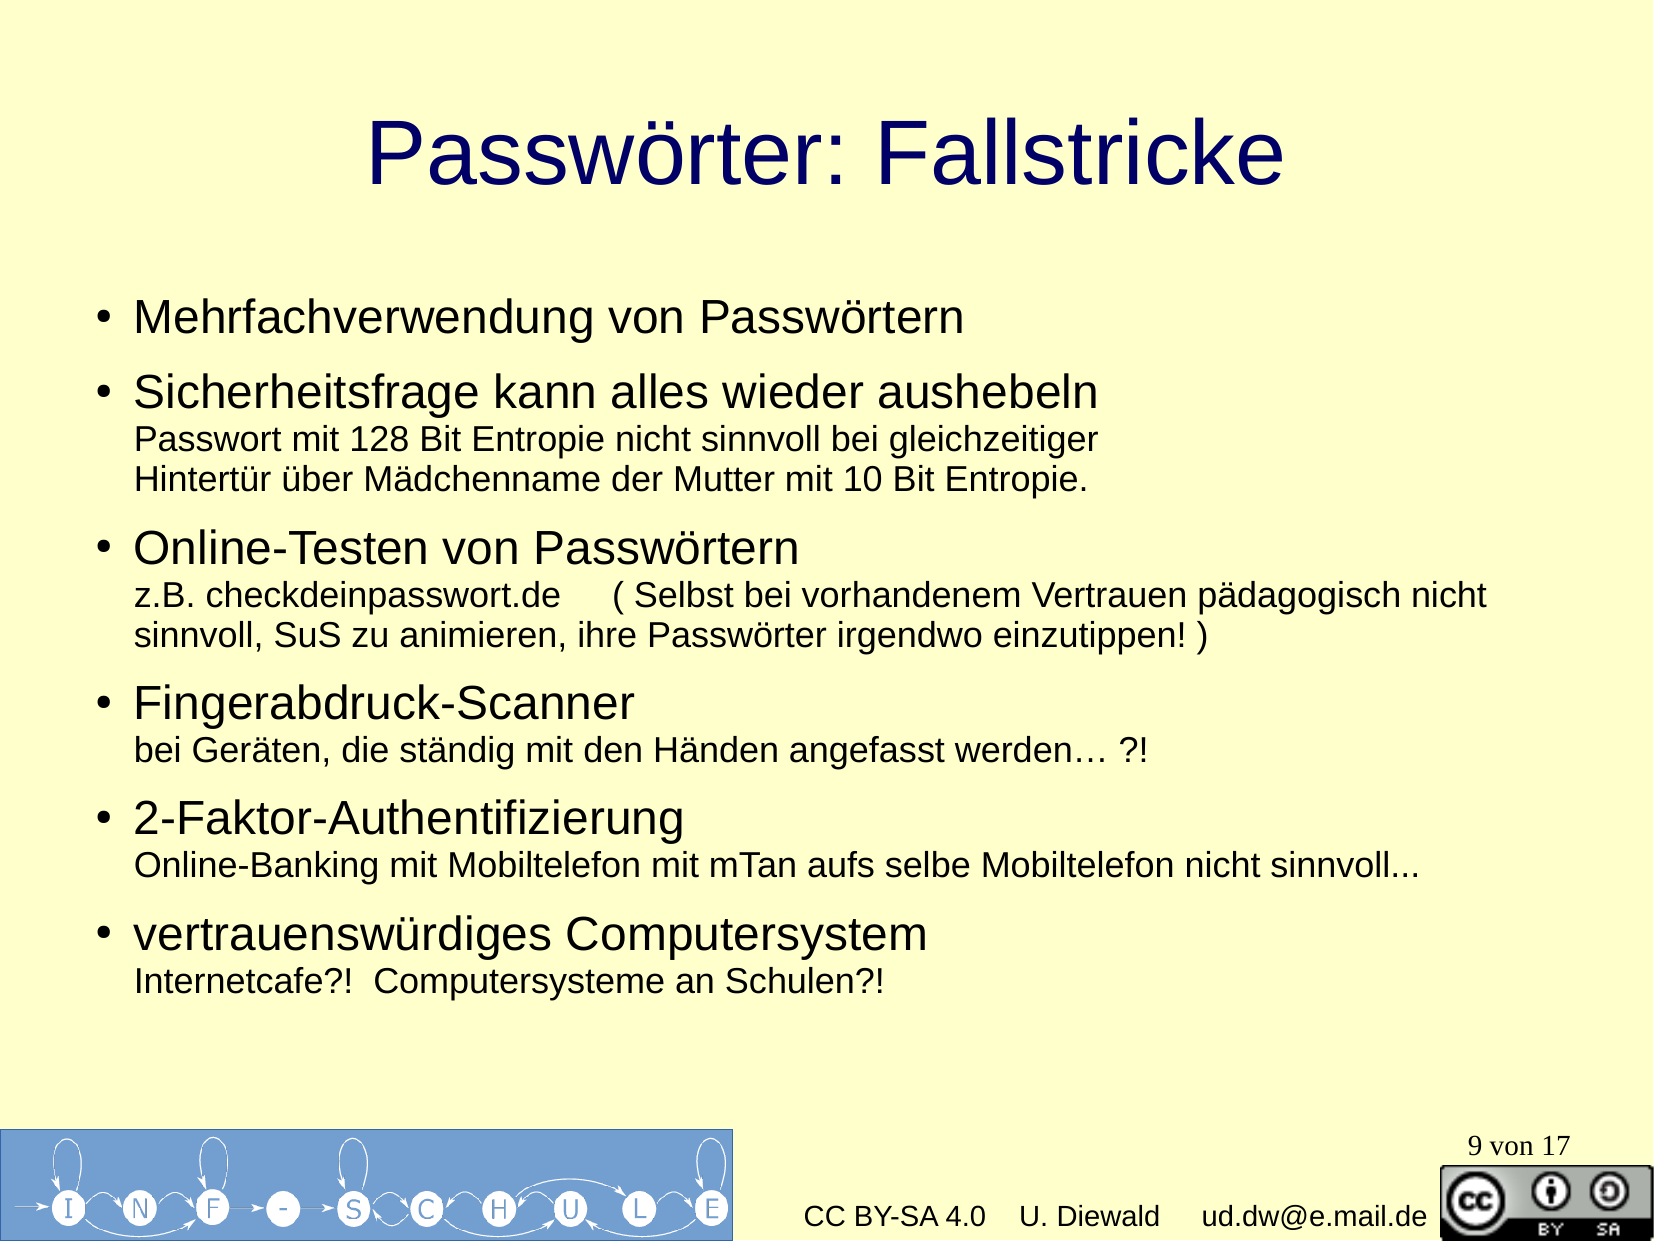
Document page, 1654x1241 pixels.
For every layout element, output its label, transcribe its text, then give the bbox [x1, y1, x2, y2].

picture [1440, 1165, 1654, 1241]
list Mehrfachverwendung von Passwörtern Sicherheitsfrage kann alles wieder aushebeln Passwort mit 128 Bit Entropie nicht sinnvoll bei gleichzeitiger Hintertür über Mädchenname der Mutter mit 10 Bit Entropie. Online-Testen von Passwörtern z.B. checkdeinpasswort.de ( Selbst bei vorhandenem Vertrauen pädagogisch nicht sinnvoll, SuS zu animieren, ihre Passwörter irgendwo einzutippen! ) Fingerabdruck-Scanner bei Geräten, die ständig mit den Händen angefasst werden… ?! 2-Faktor-Authentifizierung Online-Banking mit Mobiltelefon mit mTan aufs selbe Mobiltelefon nicht sinnvoll... vertrauenswürdiges Computersystem Internetcafe?! Computersysteme an Schulen?! [82, 290, 1571, 1010]
title Passwörter: Fallstricke [82, 49, 1571, 257]
picture [11, 1133, 733, 1240]
